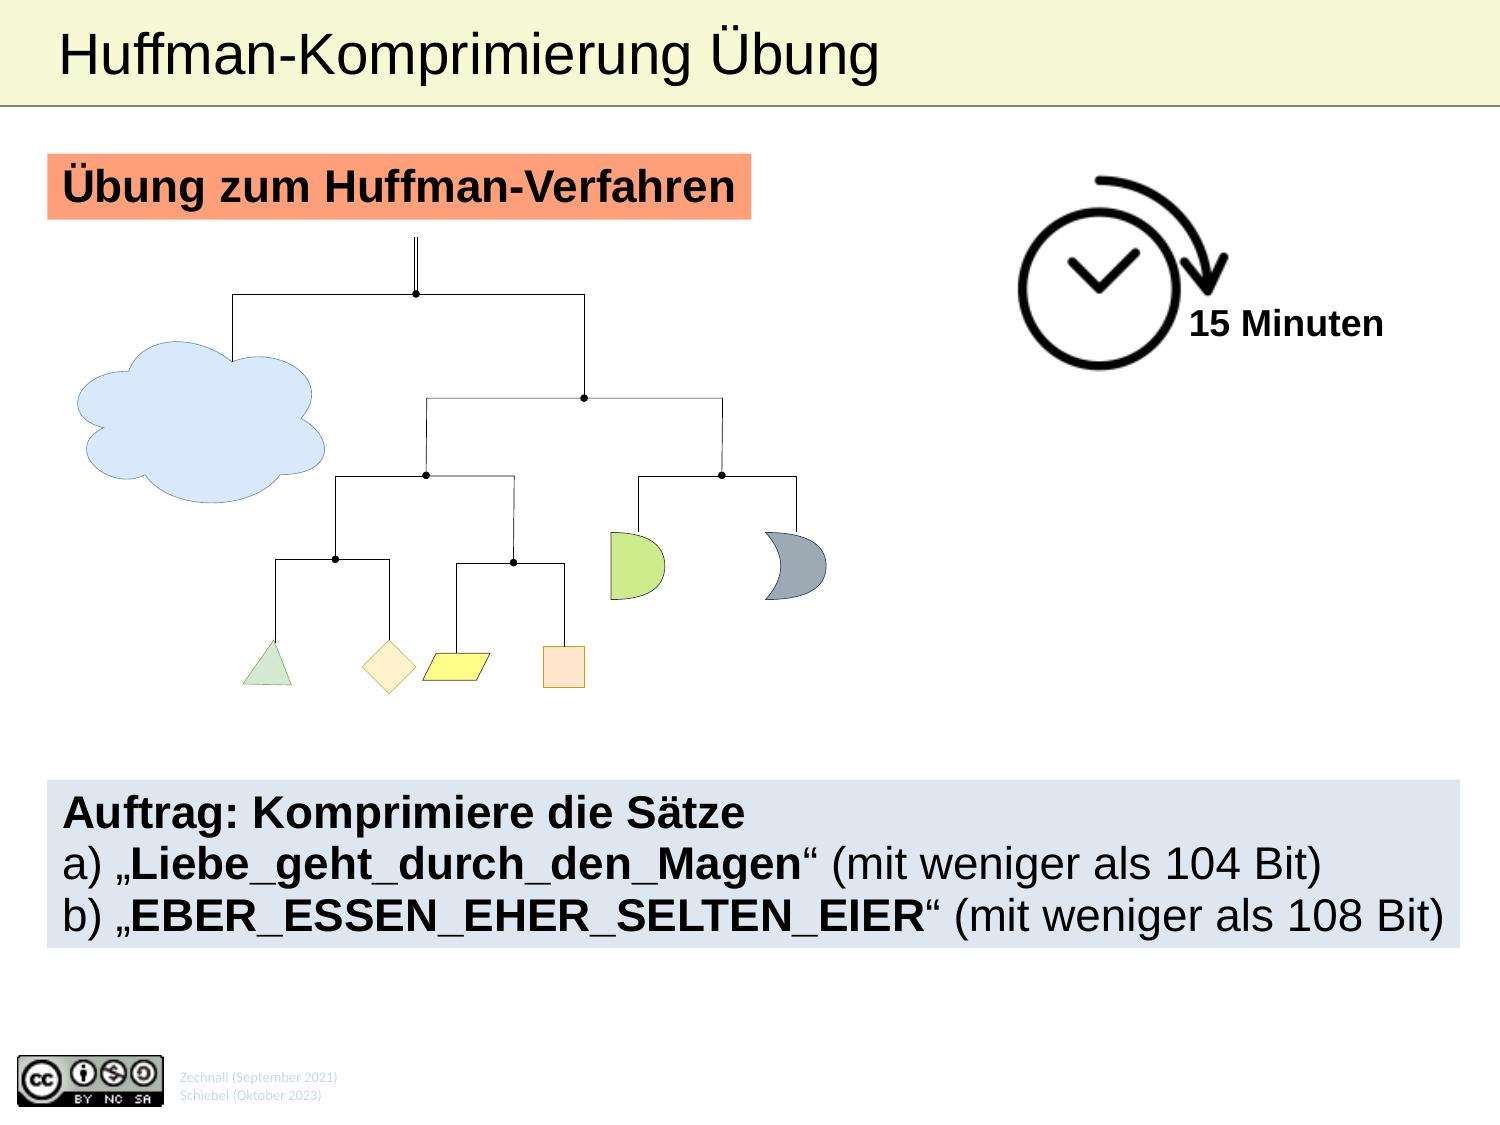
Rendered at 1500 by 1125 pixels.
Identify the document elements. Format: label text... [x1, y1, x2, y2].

picture [59, 236, 827, 709]
text_box Auftrag: Komprimiere die Sätze a) „Liebe_geht_durch_den_Magen“ (mit weniger als 104 Bit) b) „EBER_ESSEN_EHER_SELTEN_EIER“ (mit weniger als 108 Bit) [47, 779, 1461, 949]
text_box Übung zum Huffman-Verfahren [47, 153, 752, 220]
title Huffman-Komprimierung Übung [59, 5, 1016, 104]
text_box 15 Minuten [1173, 295, 1400, 395]
picture [17, 1055, 164, 1107]
picture [1015, 165, 1232, 382]
